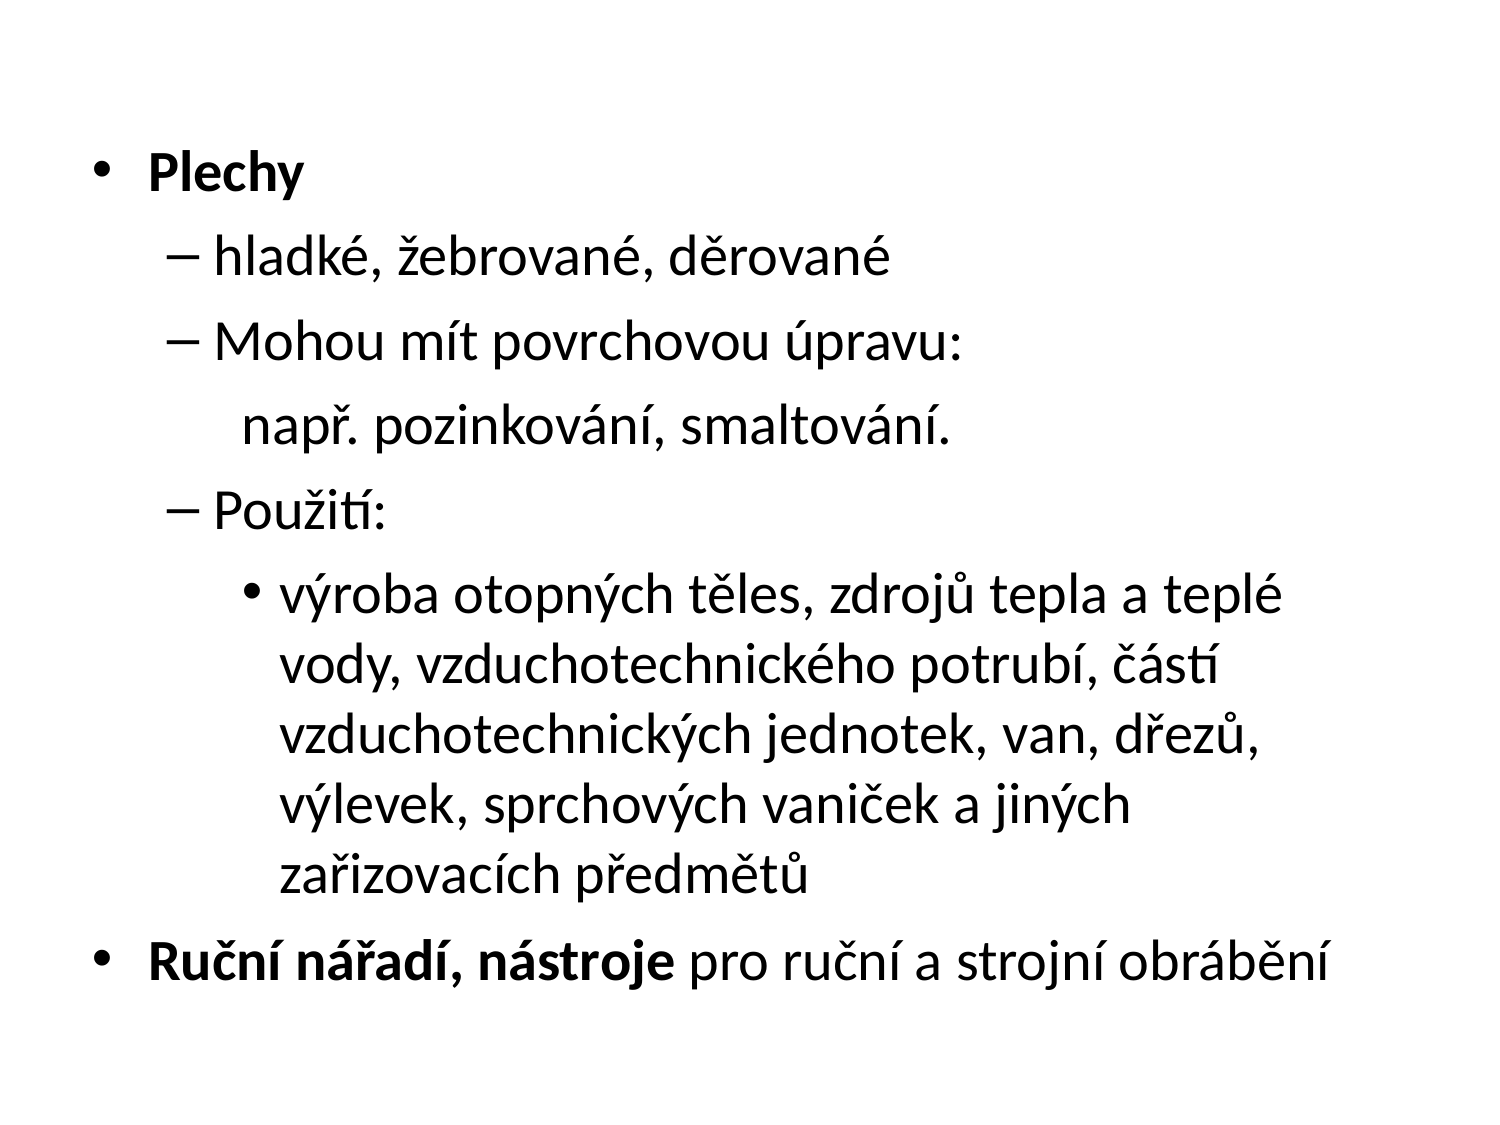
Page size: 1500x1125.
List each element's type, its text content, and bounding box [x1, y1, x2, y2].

list Plechy hladké, žebrované, děrované Mohou mít povrchovou úpravu: např. pozinkování, smaltování. Použití: výroba otopných těles, zdrojů tepla a teplé vody, vzduchotechnického potrubí, částí vzduchotechnických jednotek, van, dřezů, výlevek, sprchových vaniček a jiných zařizovacích předmětů Ruční nářadí, nástroje pro ruční a strojní obrábění [76, 125, 1427, 1080]
